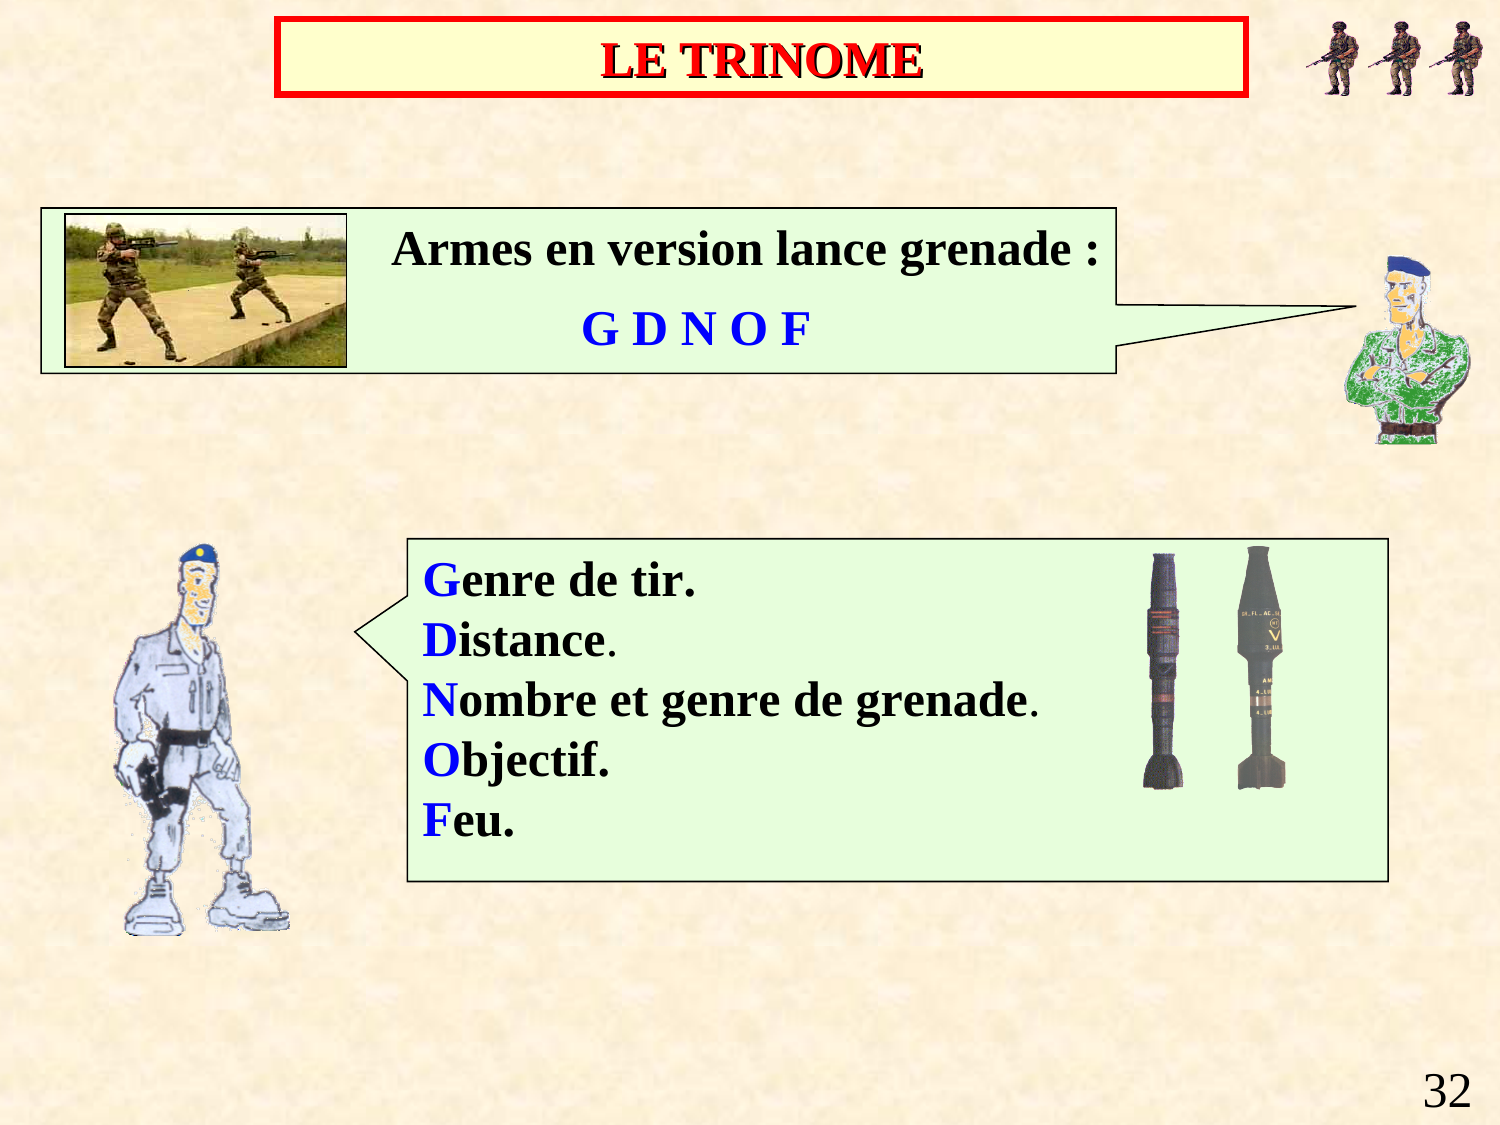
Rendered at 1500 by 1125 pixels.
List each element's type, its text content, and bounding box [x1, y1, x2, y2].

chart [66, 215, 346, 366]
text_box LE TRINOME [277, 18, 1247, 95]
chart [1230, 540, 1290, 796]
text_box Genre de tir. Distance. Nombre et genre de grenade. Objectif. Feu. [354, 538, 1389, 882]
picture [0, 0, 1500, 1125]
chart [1140, 551, 1186, 793]
text_box Armes en version lance grenade : G D N O F [41, 207, 1357, 374]
